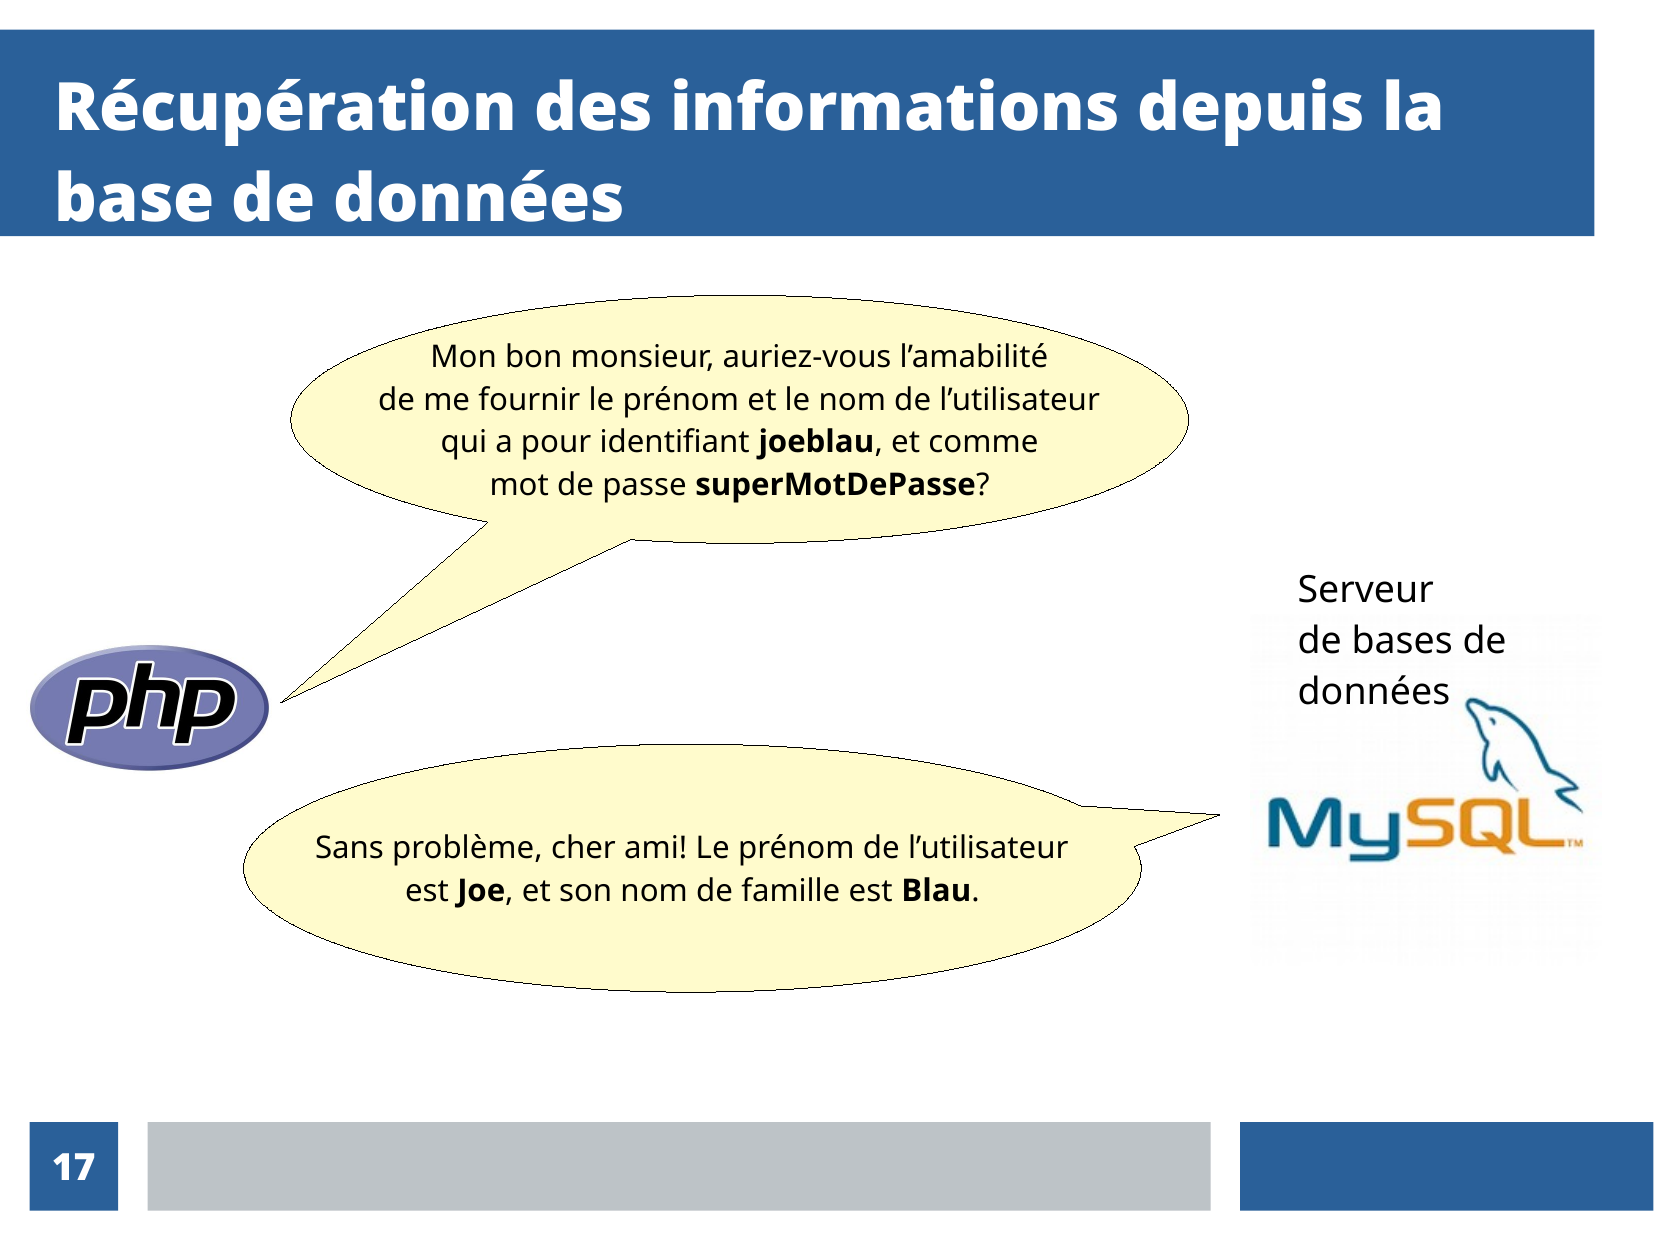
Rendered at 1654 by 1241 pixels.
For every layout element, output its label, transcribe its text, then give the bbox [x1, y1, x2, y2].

text_box Mon bon monsieur, auriez-vous l’amabilité de me fournir le prénom et le nom de l’utilisateur qui a pour identifiant joeblau, et comme mot de passe superMotDePasse? [280, 295, 1189, 703]
picture [26, 641, 272, 774]
text_box Sans problème, cher ami! Le prénom de l’utilisateur est Joe, et son nom de famille est Blau. [243, 744, 1220, 993]
picture [1250, 614, 1602, 966]
text_box Serveur de bases de données [1282, 555, 1588, 745]
title Récupération des informations depuis la base de données [54, 59, 1591, 207]
